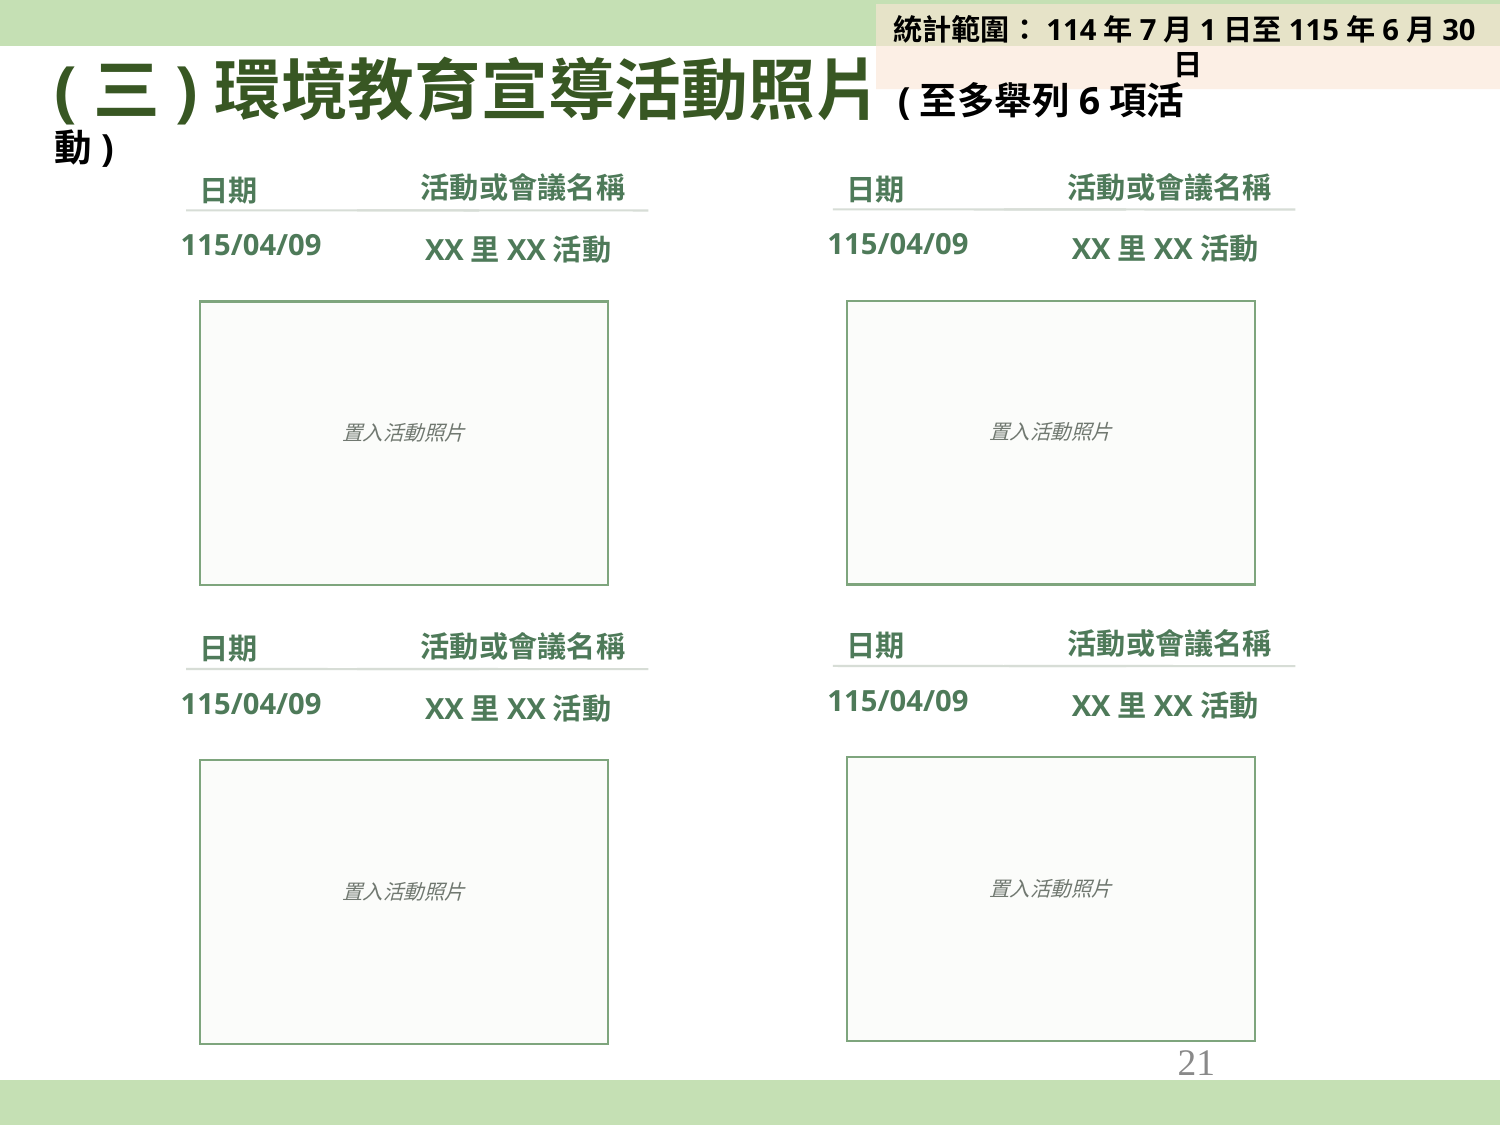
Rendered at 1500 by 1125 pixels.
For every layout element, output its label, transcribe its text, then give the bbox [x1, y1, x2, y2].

text_box 115/04/09 [181, 223, 358, 265]
text_box 115/04/09 [827, 222, 1005, 264]
text_box 活動或會議名稱 [421, 625, 633, 667]
text_box [199, 301, 608, 586]
text_box 活動或會議名稱 [421, 166, 633, 208]
text_box (三)環境教育宣導活動照片(至多舉列6項活動) [39, 49, 1221, 157]
text_box XX里XX活動 [425, 193, 765, 305]
text_box 置入活動照片 [281, 420, 527, 444]
text_box [846, 757, 1500, 1091]
text_box 活動或會議名稱 [1068, 165, 1280, 207]
text_box XX里XX活動 [1072, 192, 1412, 304]
text_box XX里XX活動 [425, 652, 765, 763]
text_box 置入活動照片 [927, 876, 1174, 900]
text_box 日期 [847, 624, 933, 664]
text_box [199, 760, 608, 1045]
text_box 置入活動照片 [927, 419, 1174, 443]
text_box 日期 [200, 168, 287, 209]
text_box [846, 300, 1255, 585]
text_box 置入活動照片 [281, 879, 527, 903]
text_box 日期 [847, 167, 933, 208]
text_box 日期 [200, 627, 287, 667]
text_box 115/04/09 [827, 678, 1005, 721]
text_box XX里XX活動 [1072, 649, 1412, 760]
text_box 活動或會議名稱 [1068, 622, 1280, 664]
text_box 115/04/09 [181, 681, 358, 723]
